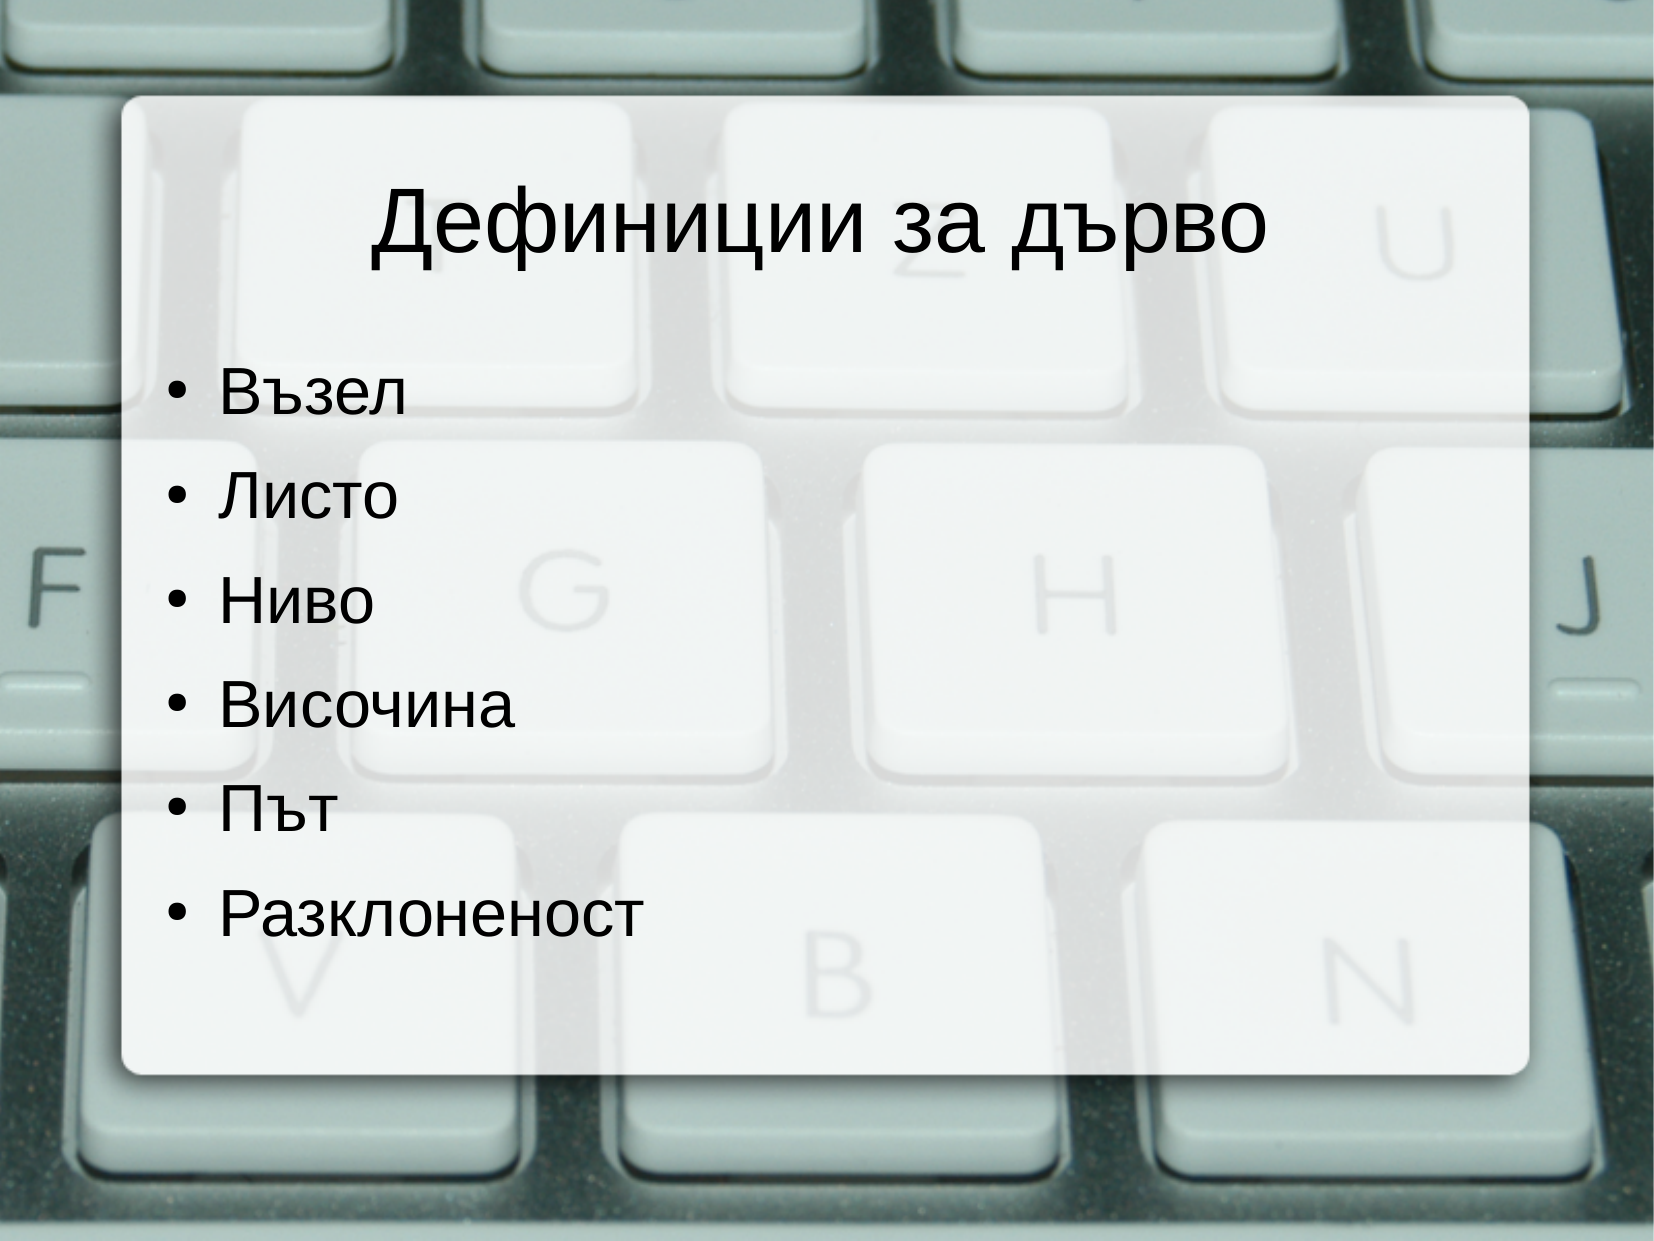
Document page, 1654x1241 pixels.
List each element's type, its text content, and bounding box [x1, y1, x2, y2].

title Дефиниции за дърво [135, 117, 1506, 325]
picture [0, 0, 1654, 1241]
list Възел Листо Ниво Височина Път Разклоненост [147, 354, 1506, 1074]
